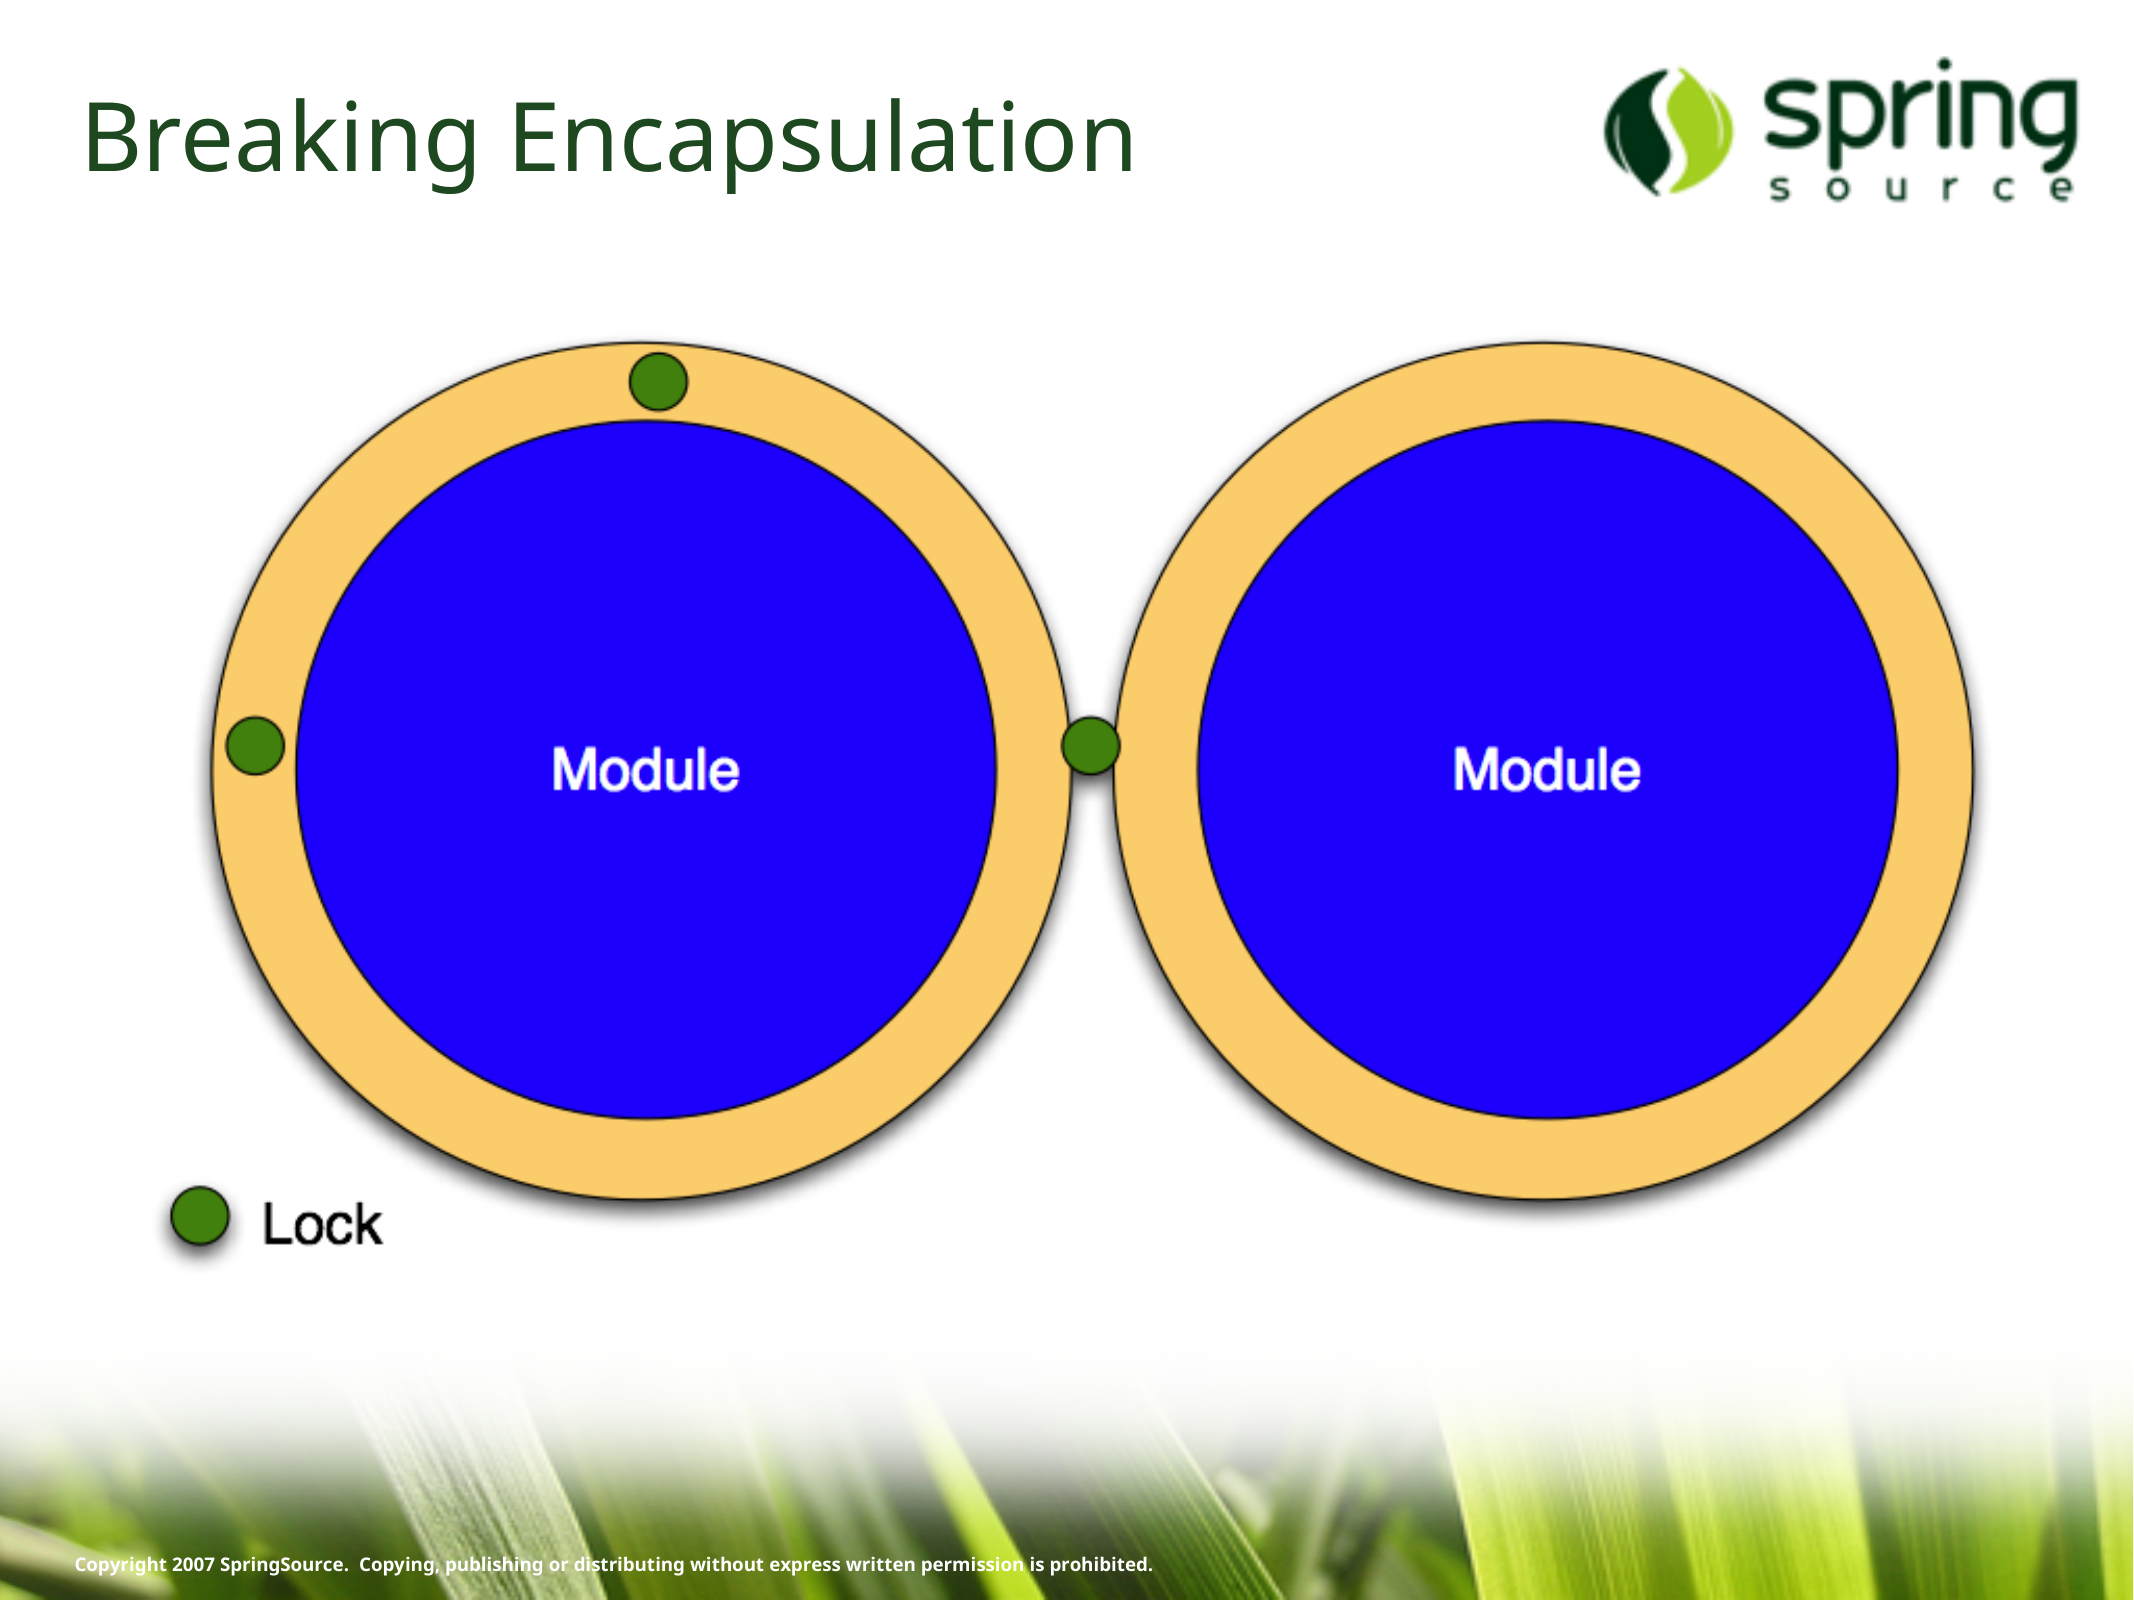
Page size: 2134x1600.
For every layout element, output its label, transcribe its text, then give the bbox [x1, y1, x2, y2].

title Breaking Encapsulation [80, 16, 1548, 253]
picture [1555, 46, 2134, 224]
picture [0, 1340, 2134, 1600]
picture [123, 305, 2022, 1303]
